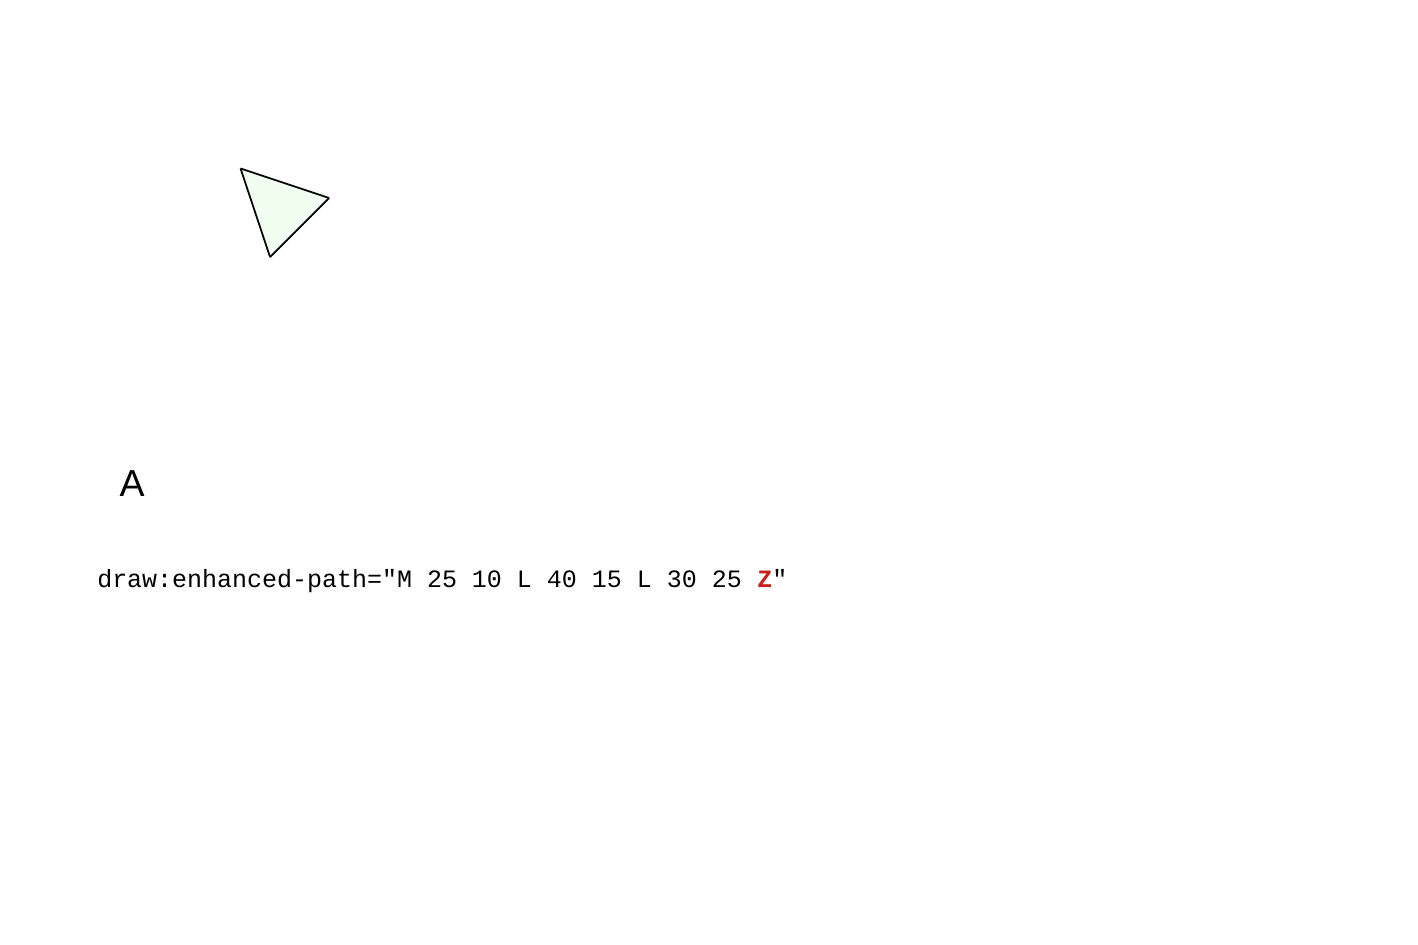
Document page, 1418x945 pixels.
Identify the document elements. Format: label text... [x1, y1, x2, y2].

text_box A [104, 454, 160, 512]
text_box draw:enhanced-path="M 25 10 L 40 15 L 30 25 Z" [82, 559, 803, 603]
text_box [240, 168, 330, 258]
